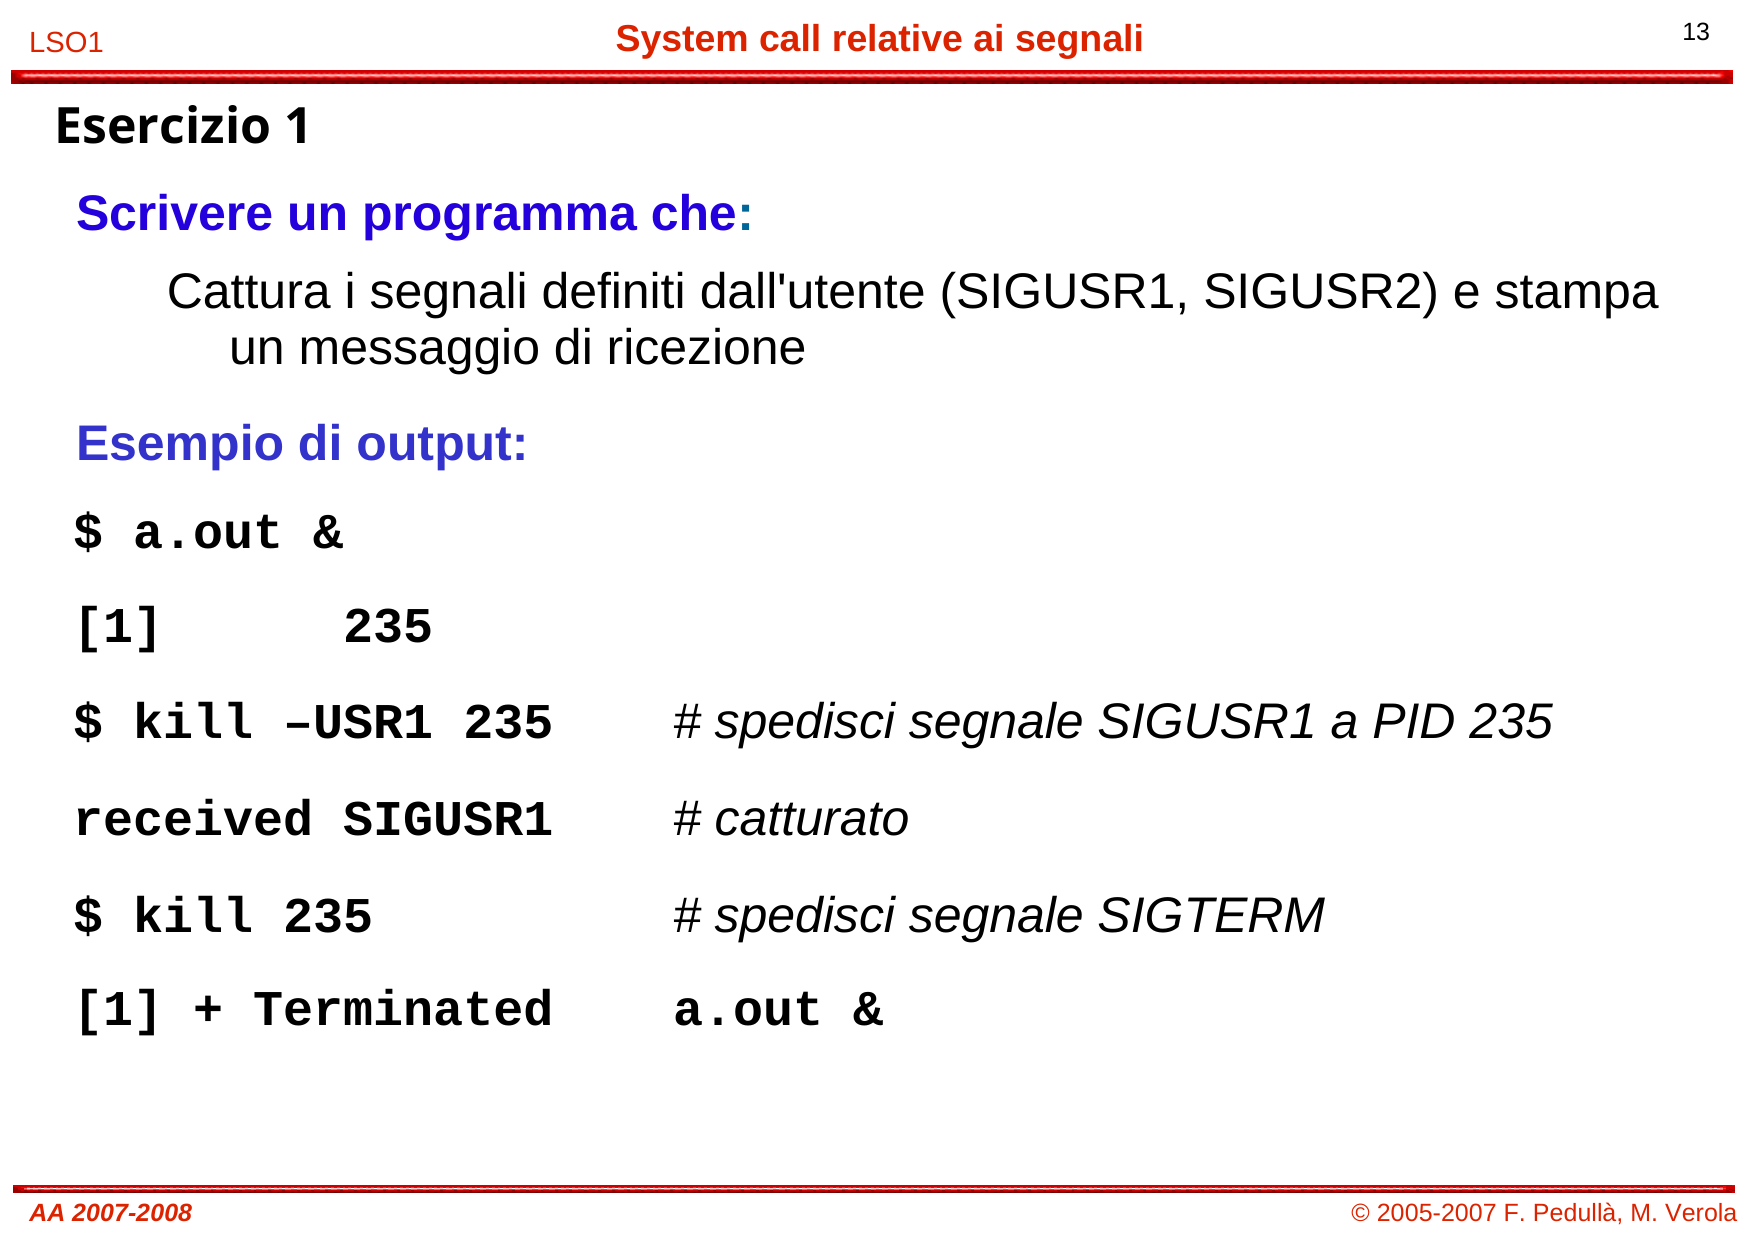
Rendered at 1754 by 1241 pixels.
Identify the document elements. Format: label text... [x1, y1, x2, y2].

title Esercizio 1 [40, 78, 1714, 174]
picture [11, 70, 1733, 84]
list Scrivere un programma che: Cattura i segnali definiti dall'utente (SIGUSR1, SIGUSR2) e stampa un messaggio di ricezione Esempio di output: $ a.out & [1] 235 $ kill –USR1 235 # spedisci segnale SIGUSR1 a PID 235 received SIGUSR1 # catturato $ kill 235 # spedisci segnale SIGTERM [1] + Terminated a.out & [58, 177, 1696, 1116]
picture [13, 1185, 1735, 1193]
